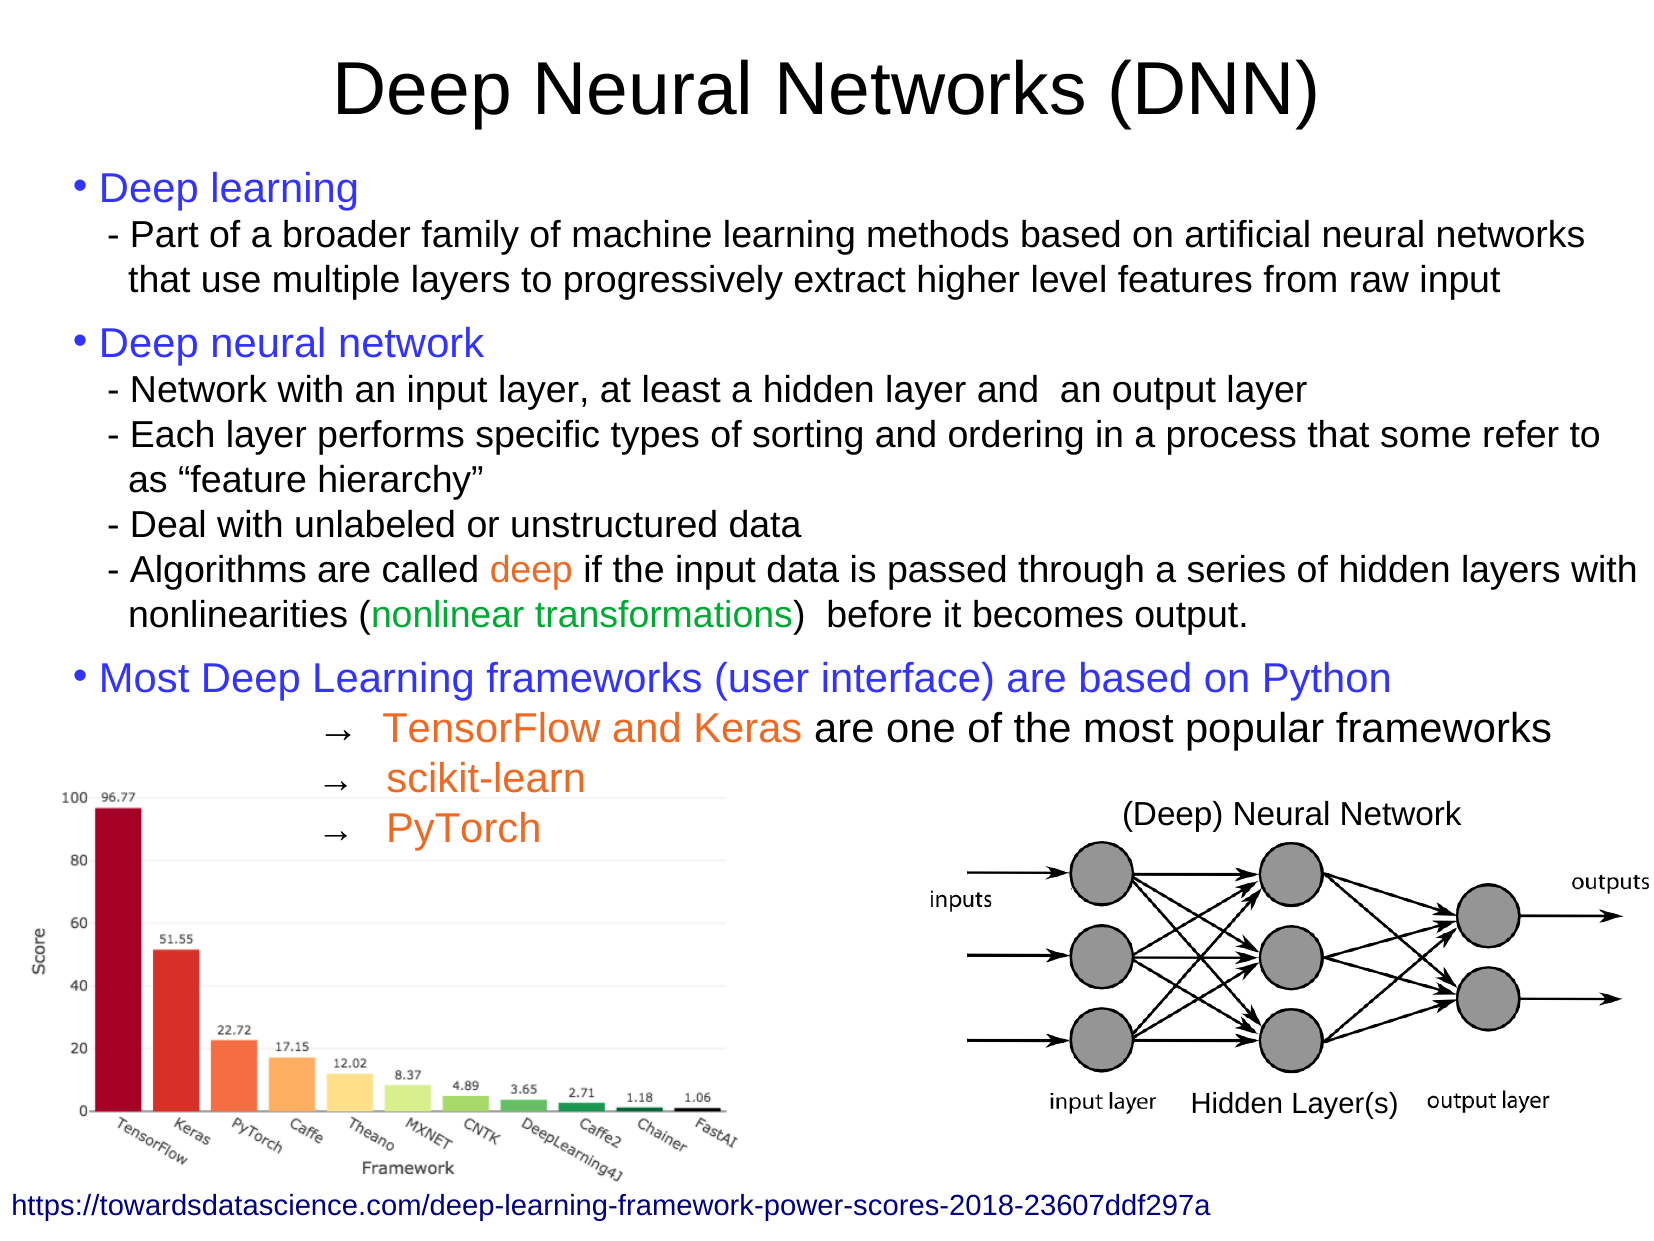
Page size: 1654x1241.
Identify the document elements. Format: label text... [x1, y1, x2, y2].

title Deep Neural Networks (DNN) [151, 0, 1502, 153]
picture [0, 674, 821, 1181]
picture [912, 884, 1654, 1124]
text_box https://towardsdatascience.com/deep-learning-framework-power-scores-2018-23607ddf297a [0, 1181, 1228, 1229]
text_box Deep learning - Part of a broader family of machine learning methods based on artificial neural networks that use multiple layers to progressively extract higher level features from raw input Deep neural network - Network with an input layer, at least a hidden layer and an output layer - Each layer performs specific types of sorting and ordering in a process that some refer to as “feature hierarchy” - Deal with unlabeled or unstructured data - Algorithms are called deep if the input data is passed through a series of hidden layers with nonlinearities (nonlinear transformations) before it becomes output. Most Deep Learning frameworks (user interface) are based on Python → TensorFlow and Keras are one of the most popular frameworks → scikit-learn → PyTorch [58, 153, 1654, 884]
text_box Hidden Layer(s) [1175, 1080, 1416, 1132]
